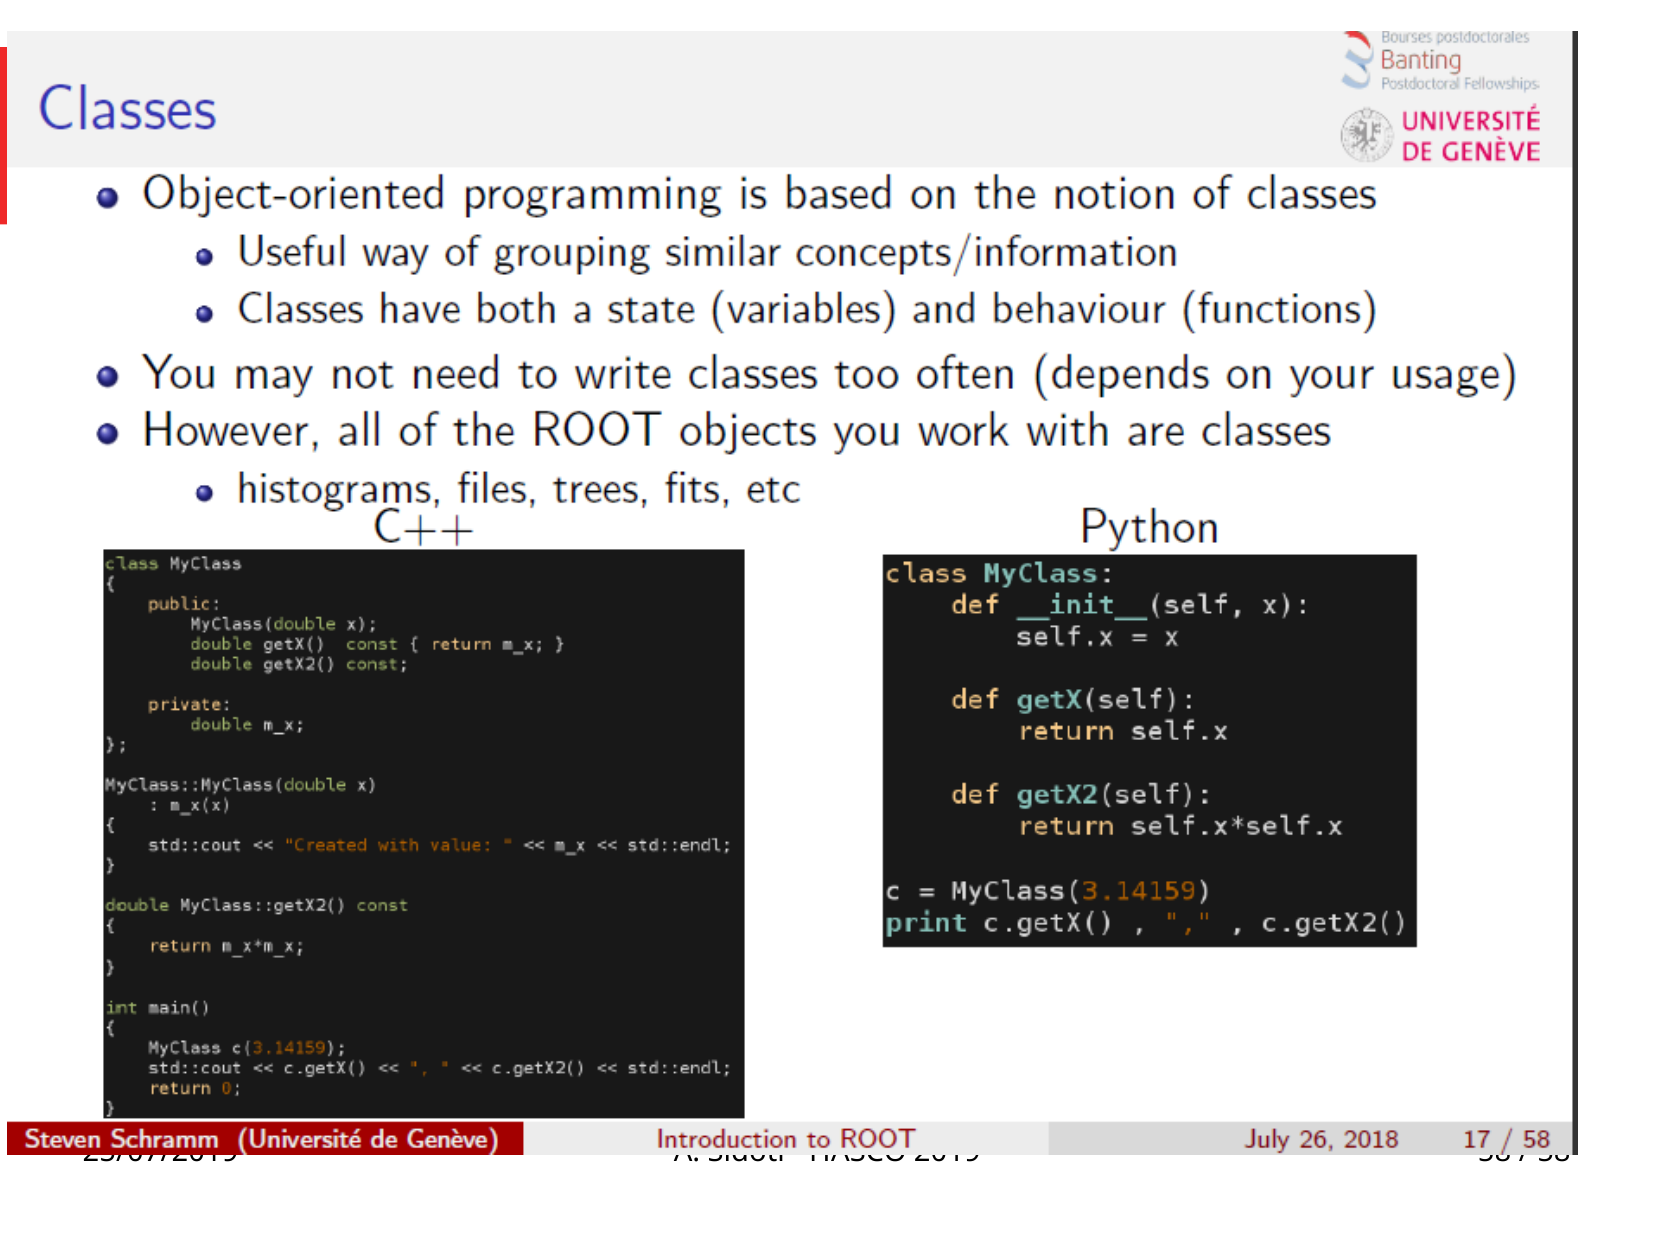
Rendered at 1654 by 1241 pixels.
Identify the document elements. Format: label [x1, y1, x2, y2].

picture [7, 31, 1578, 1156]
